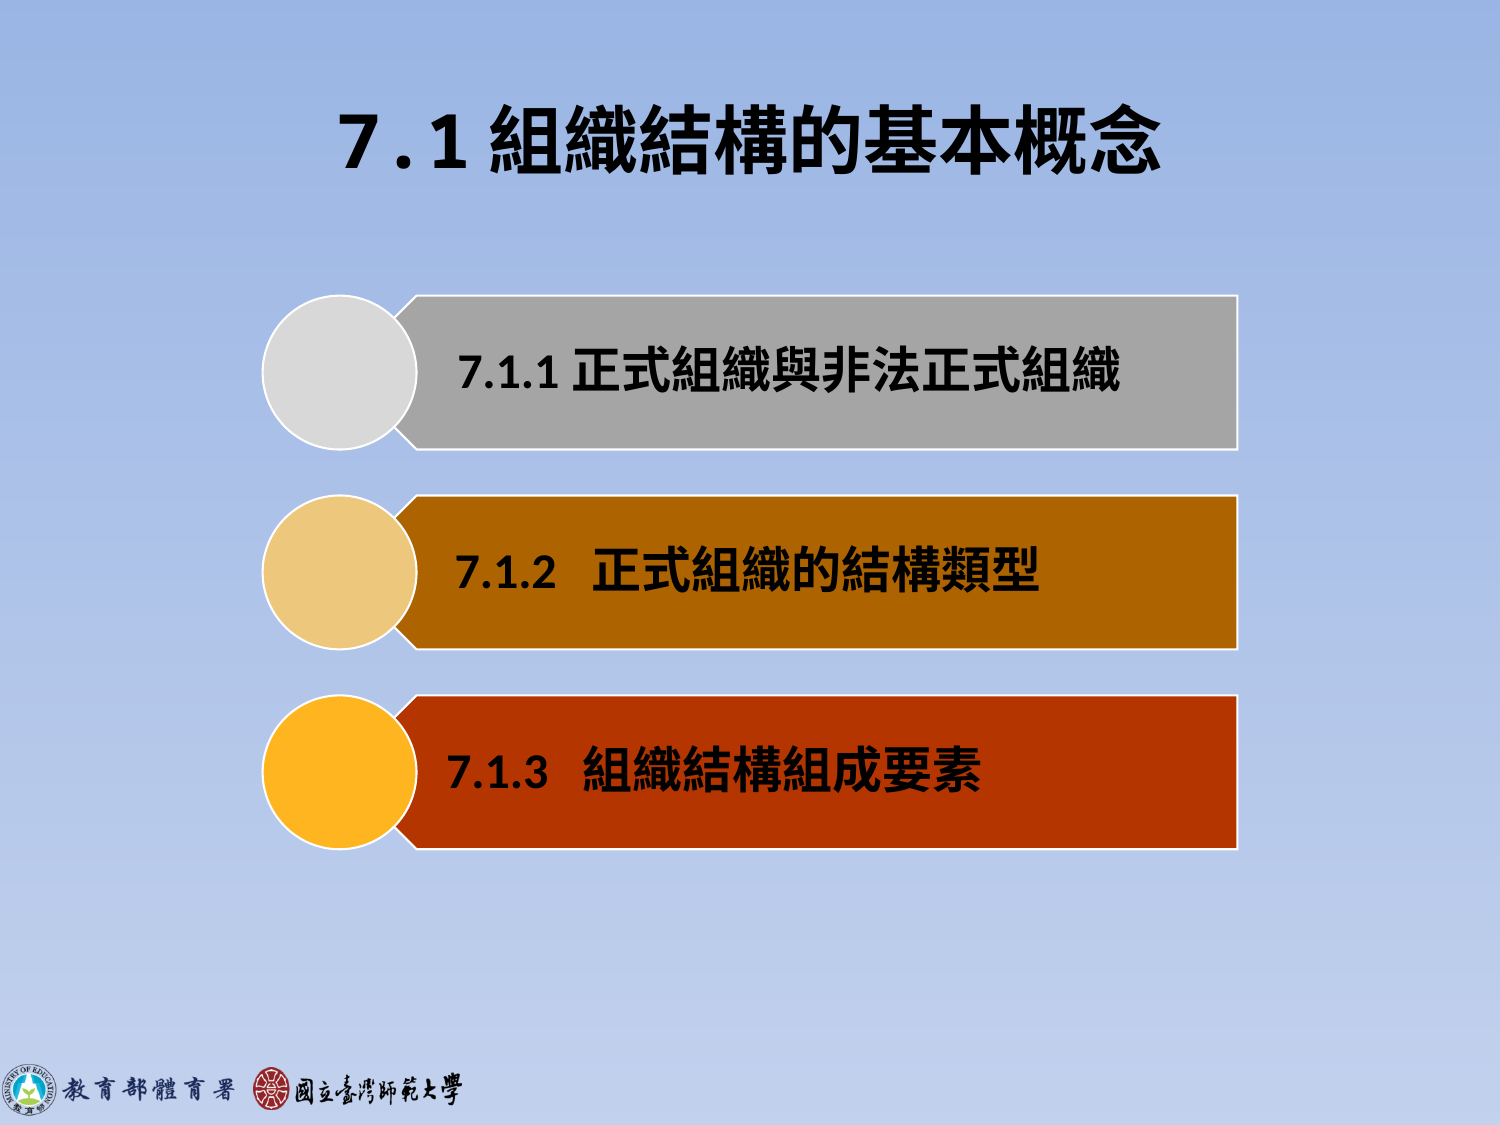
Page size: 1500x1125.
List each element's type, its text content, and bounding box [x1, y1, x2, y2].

text_box [262, 295, 417, 450]
title 7.1組織結構的基本概念 [75, 45, 1426, 233]
text_box [262, 695, 417, 850]
text_box [262, 495, 417, 650]
text_box 7.1.2 正式組織的結構類型 [394, 495, 1238, 650]
text_box 7.1.1正式組織與非法正式組織 [394, 295, 1238, 450]
text_box 7.1.3 組織結構組成要素 [394, 695, 1238, 850]
